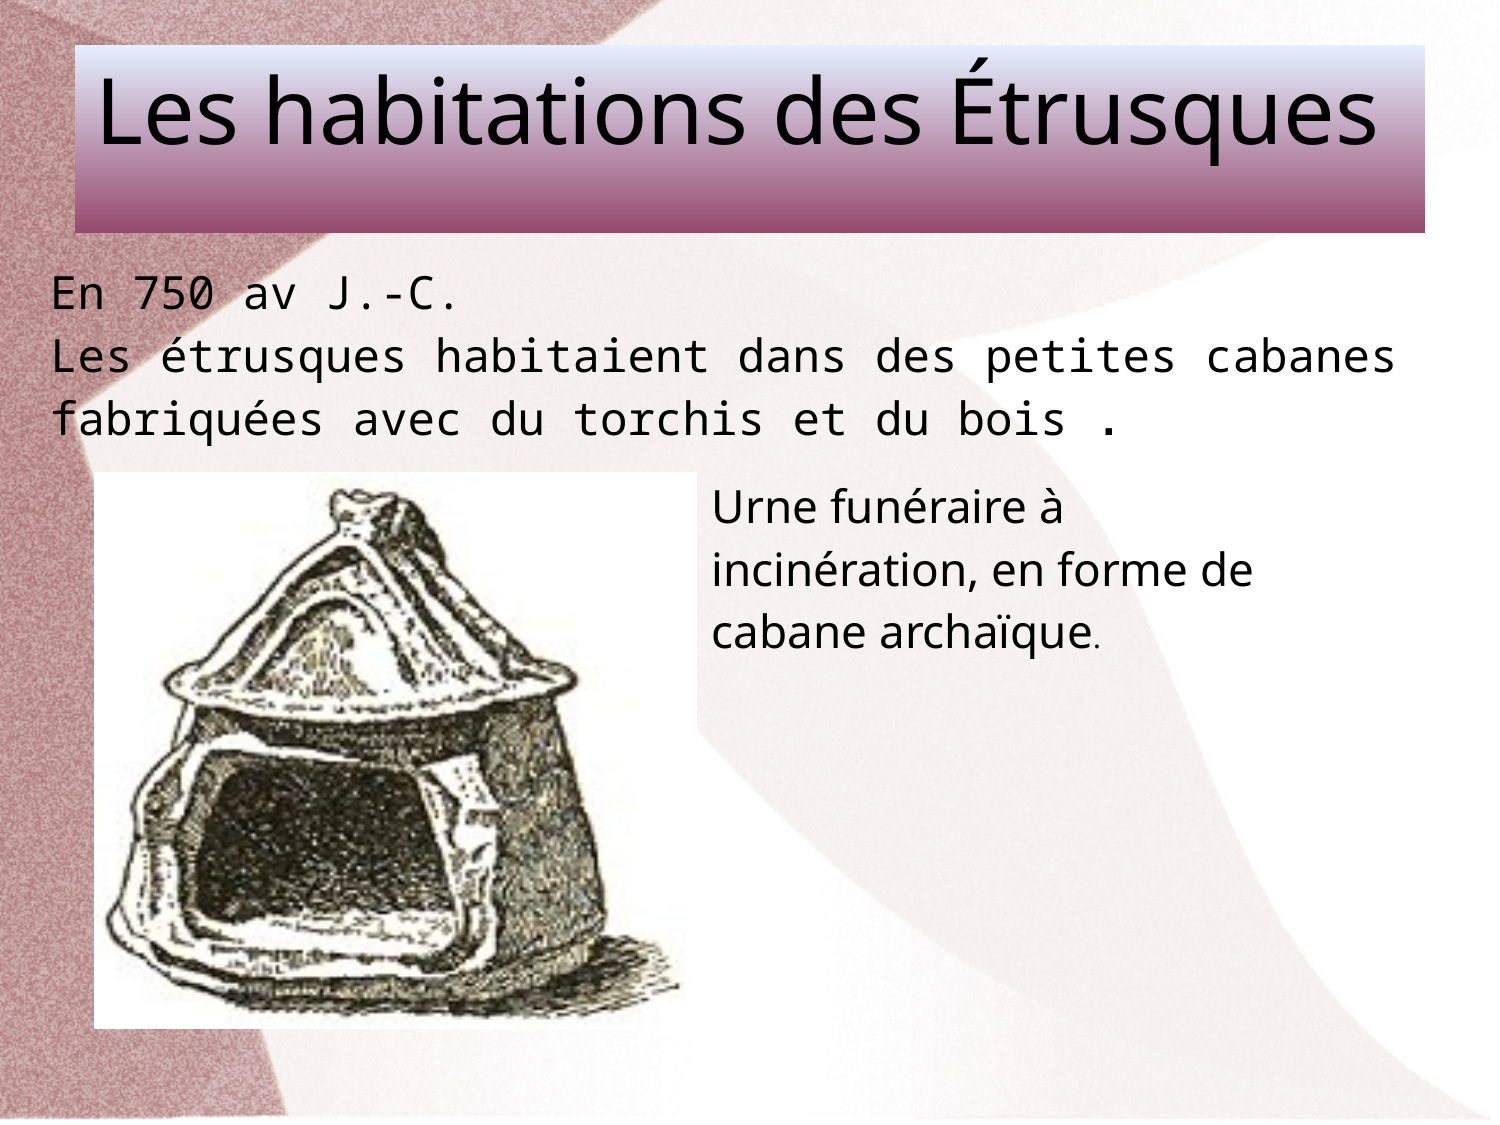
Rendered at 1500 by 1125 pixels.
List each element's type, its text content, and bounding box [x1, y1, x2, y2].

text_box Urne funéraire à incinération, en forme de cabane archaïque. [696, 467, 1276, 674]
text_box En 750 av J.-C. Les étrusques habitaient dans des petites cabanes fabriquées avec du torchis et du bois . [35, 253, 1441, 412]
title Les habitations des Étrusques [75, 45, 1426, 233]
picture [0, 0, 1500, 1125]
